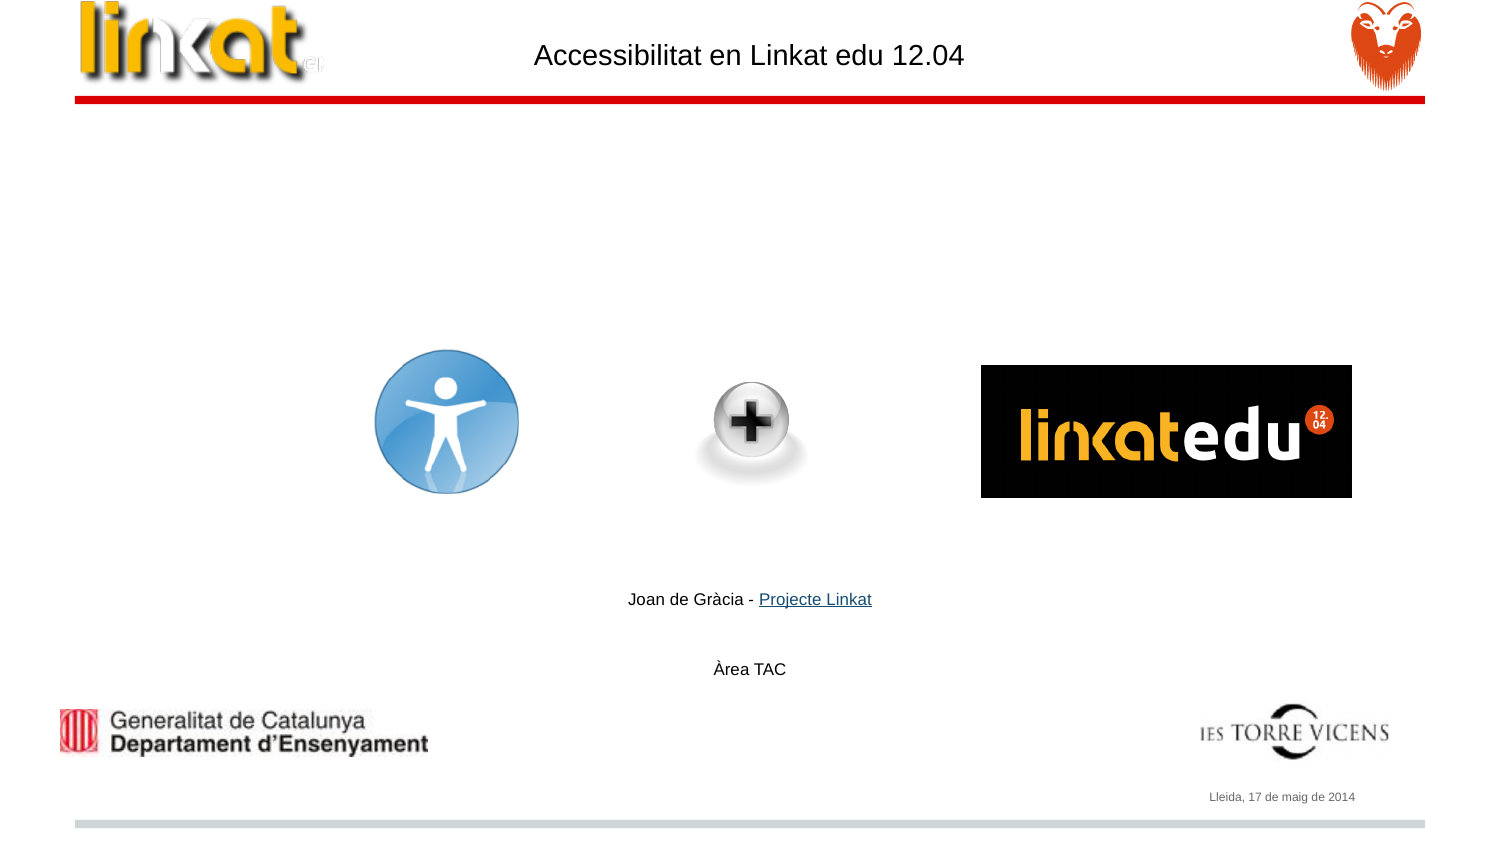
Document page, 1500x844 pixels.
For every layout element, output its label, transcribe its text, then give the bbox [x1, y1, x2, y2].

picture [60, 709, 428, 757]
picture [1194, 699, 1395, 765]
picture [75, 0, 324, 101]
picture [687, 368, 813, 494]
picture [981, 365, 1352, 498]
text_box Joan de Gràcia - Projecte Linkat Àrea TAC [518, 561, 982, 627]
picture [374, 349, 519, 494]
text_box Lleida, 17 de maig de 2014 [1194, 765, 1496, 819]
picture [1347, 0, 1425, 93]
